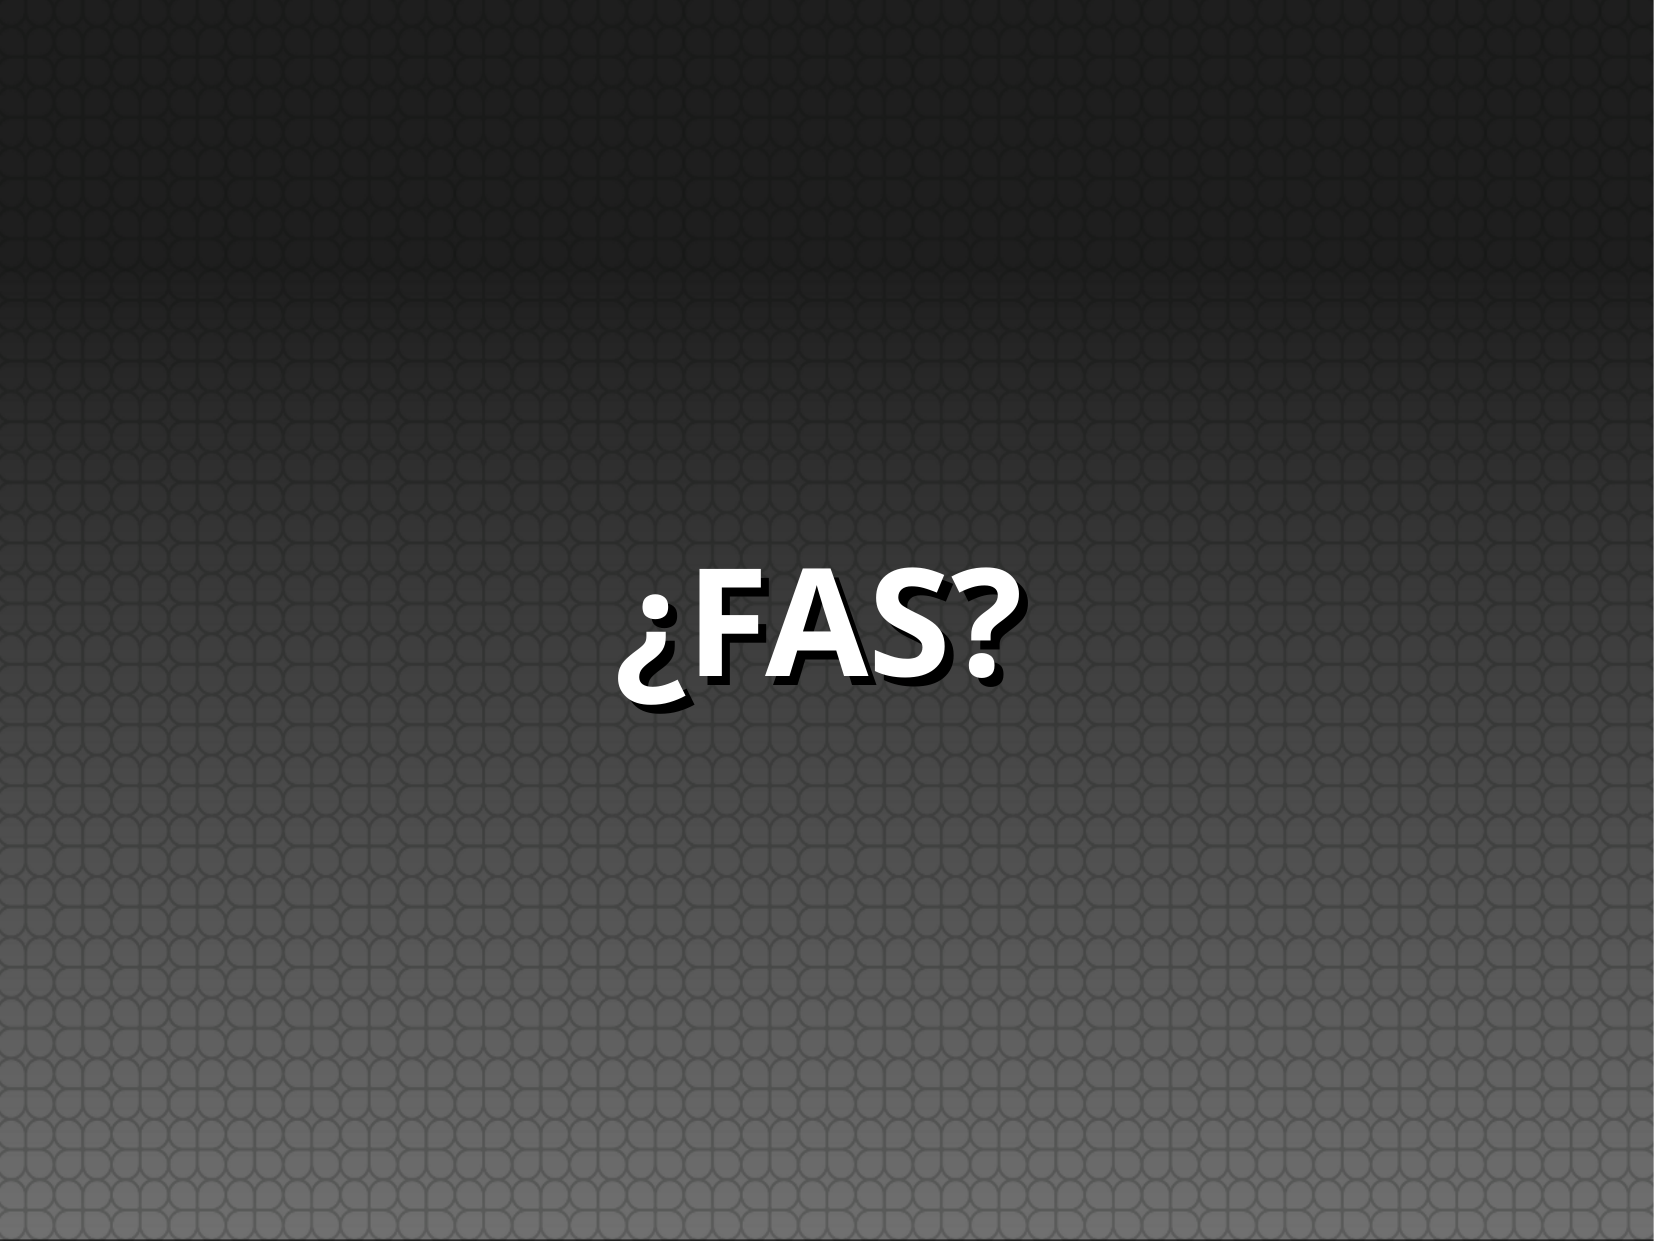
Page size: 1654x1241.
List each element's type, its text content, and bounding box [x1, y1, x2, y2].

title ¿FAS? [75, 525, 1564, 713]
picture [0, 0, 1654, 1241]
